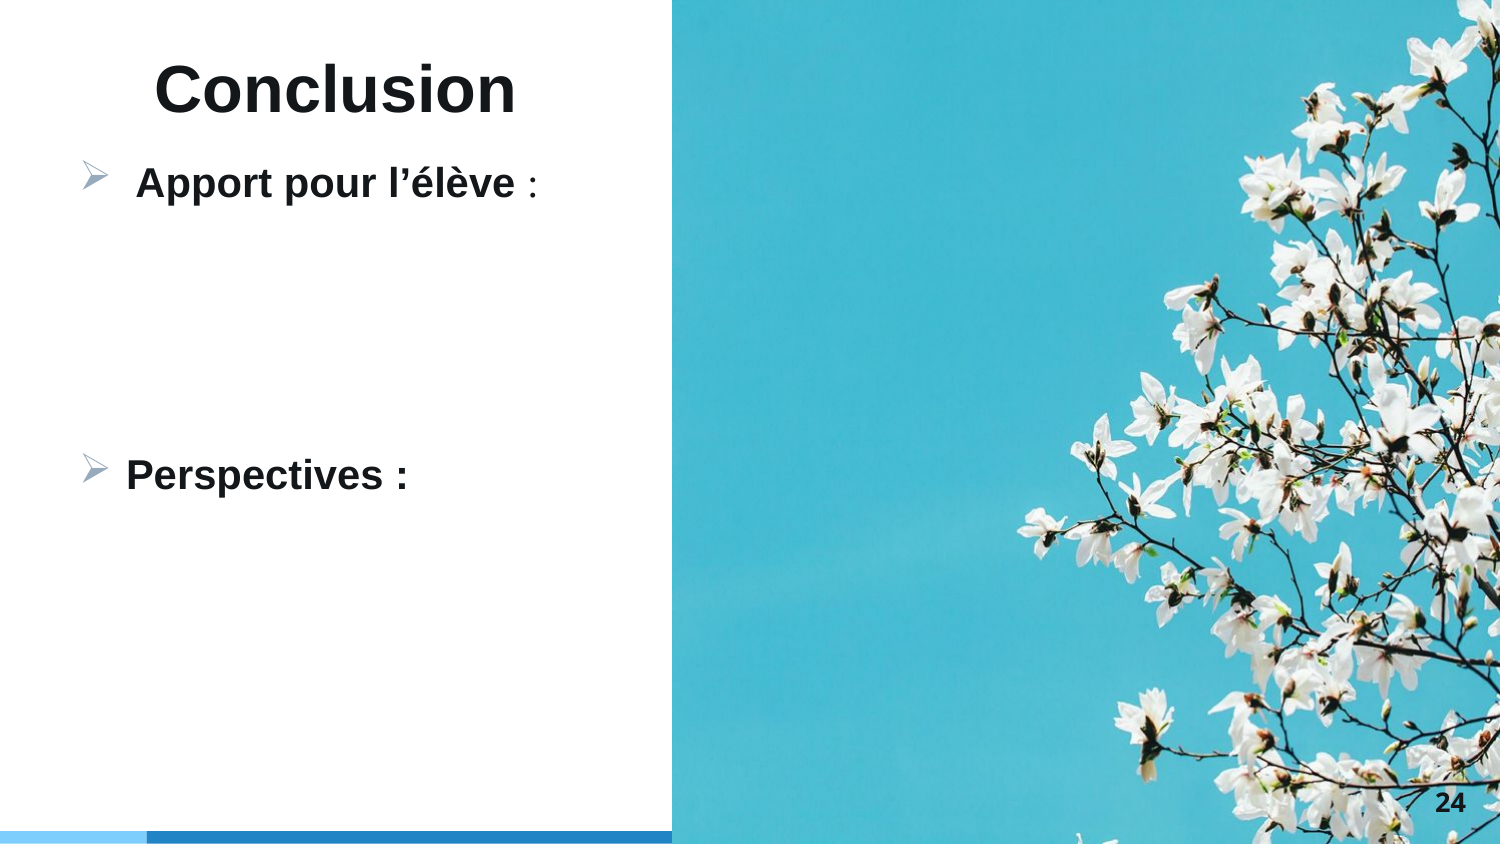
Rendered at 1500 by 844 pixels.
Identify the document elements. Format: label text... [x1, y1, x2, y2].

list Apport pour l’élève : Perspectives : [45, 141, 651, 301]
slide_number <number> [1391, 770, 1482, 822]
picture [672, 0, 1500, 844]
title Conclusion [0, 0, 673, 141]
